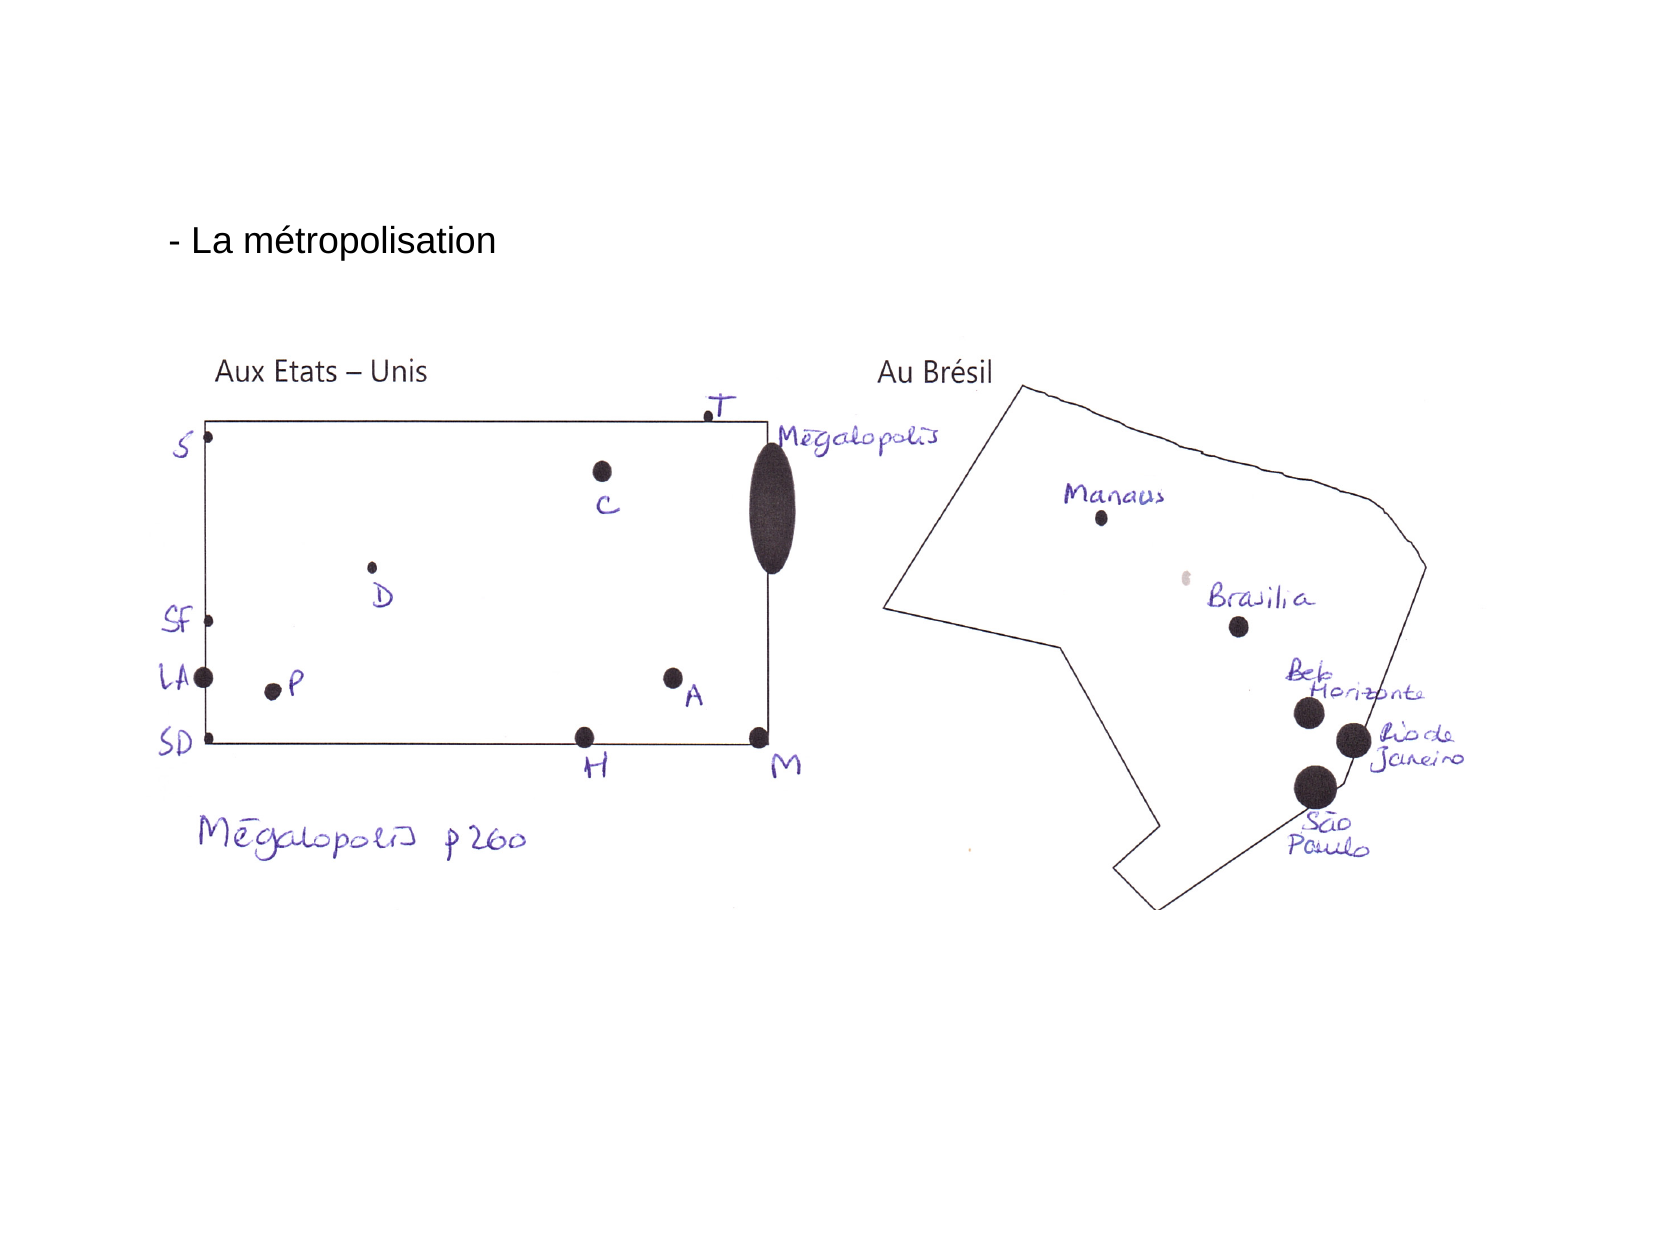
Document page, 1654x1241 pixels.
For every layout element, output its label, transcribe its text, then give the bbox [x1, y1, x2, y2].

picture [146, 331, 1501, 910]
text_box - La métropolisation [153, 212, 512, 270]
